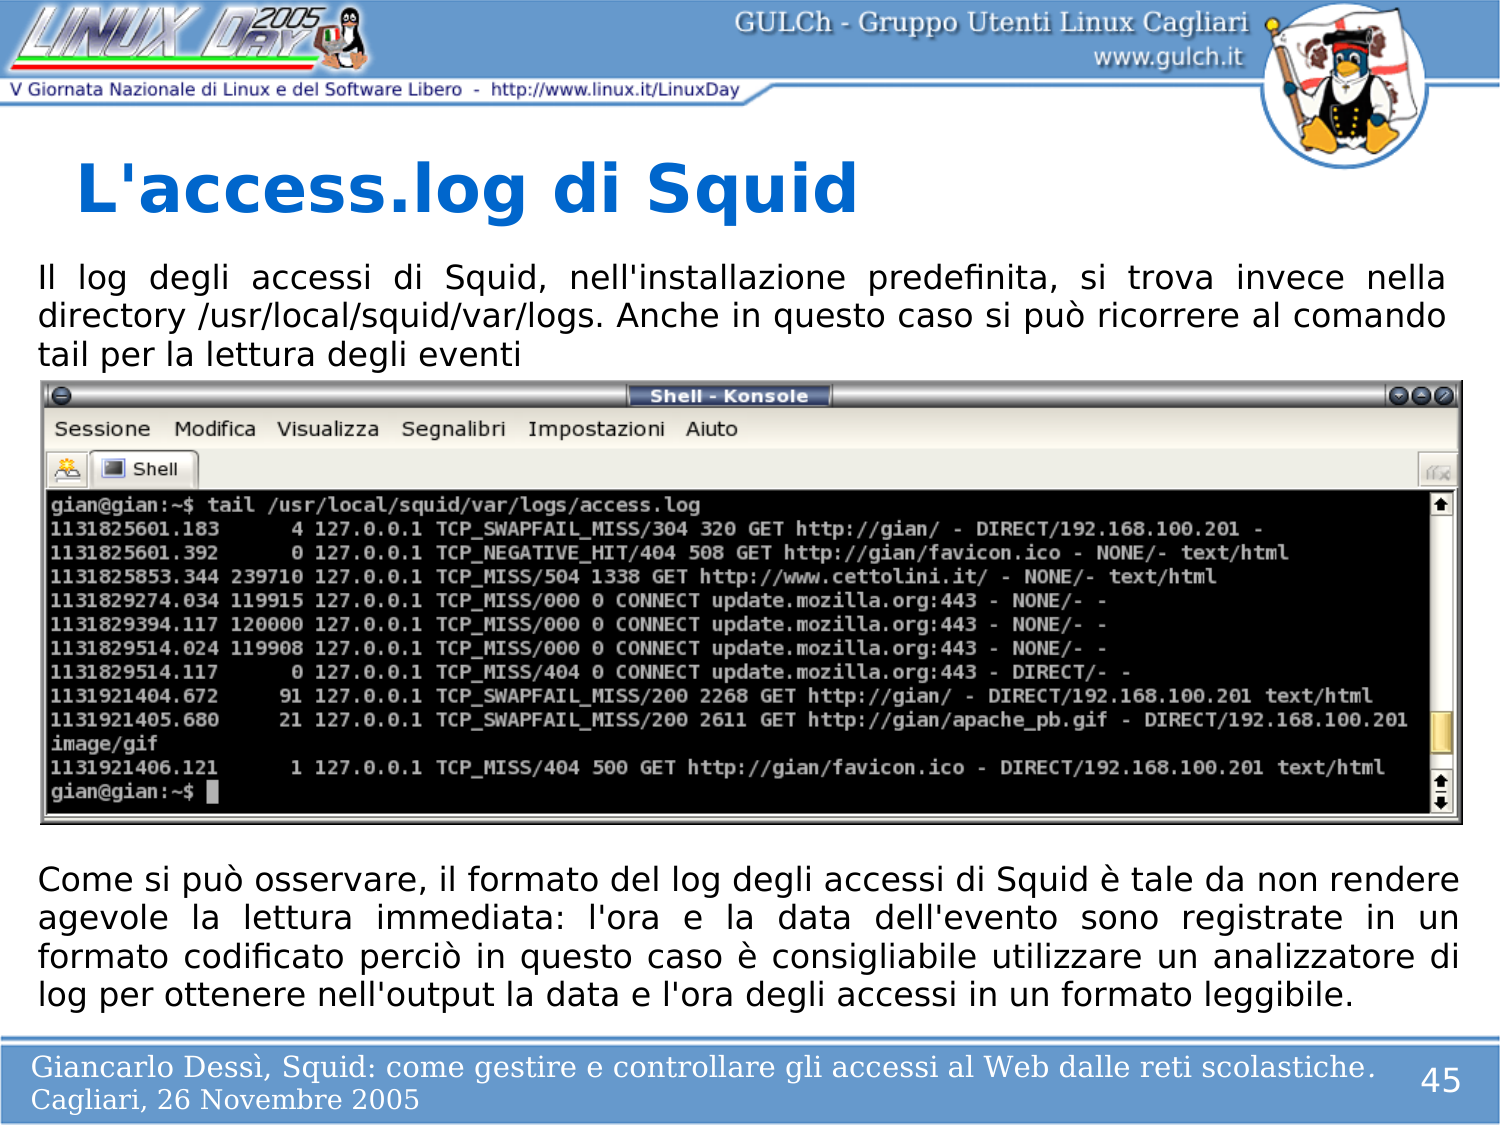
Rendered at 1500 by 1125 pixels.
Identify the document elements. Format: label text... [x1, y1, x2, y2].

text_box Il log degli accessi di Squid, nell'installazione predefinita, si trova invece nella directory /usr/local/squid/var/logs. Anche in questo caso si può ricorrere al comando tail per la lettura degli eventi [37, 258, 1463, 375]
text_box Come si può osservare, il formato del log degli accessi di Squid è tale da non rendere agevole la lettura immediata: l'ora e la data dell'evento sono registrate in un formato codificato perciò in questo caso è consigliabile utilizzare un analizzatore di log per ottenere nell'output la data e l'ora degli accessi in un formato leggibile. [37, 860, 1463, 1015]
picture [0, 0, 1500, 1125]
text_box L'access.log di Squid [75, 150, 860, 229]
